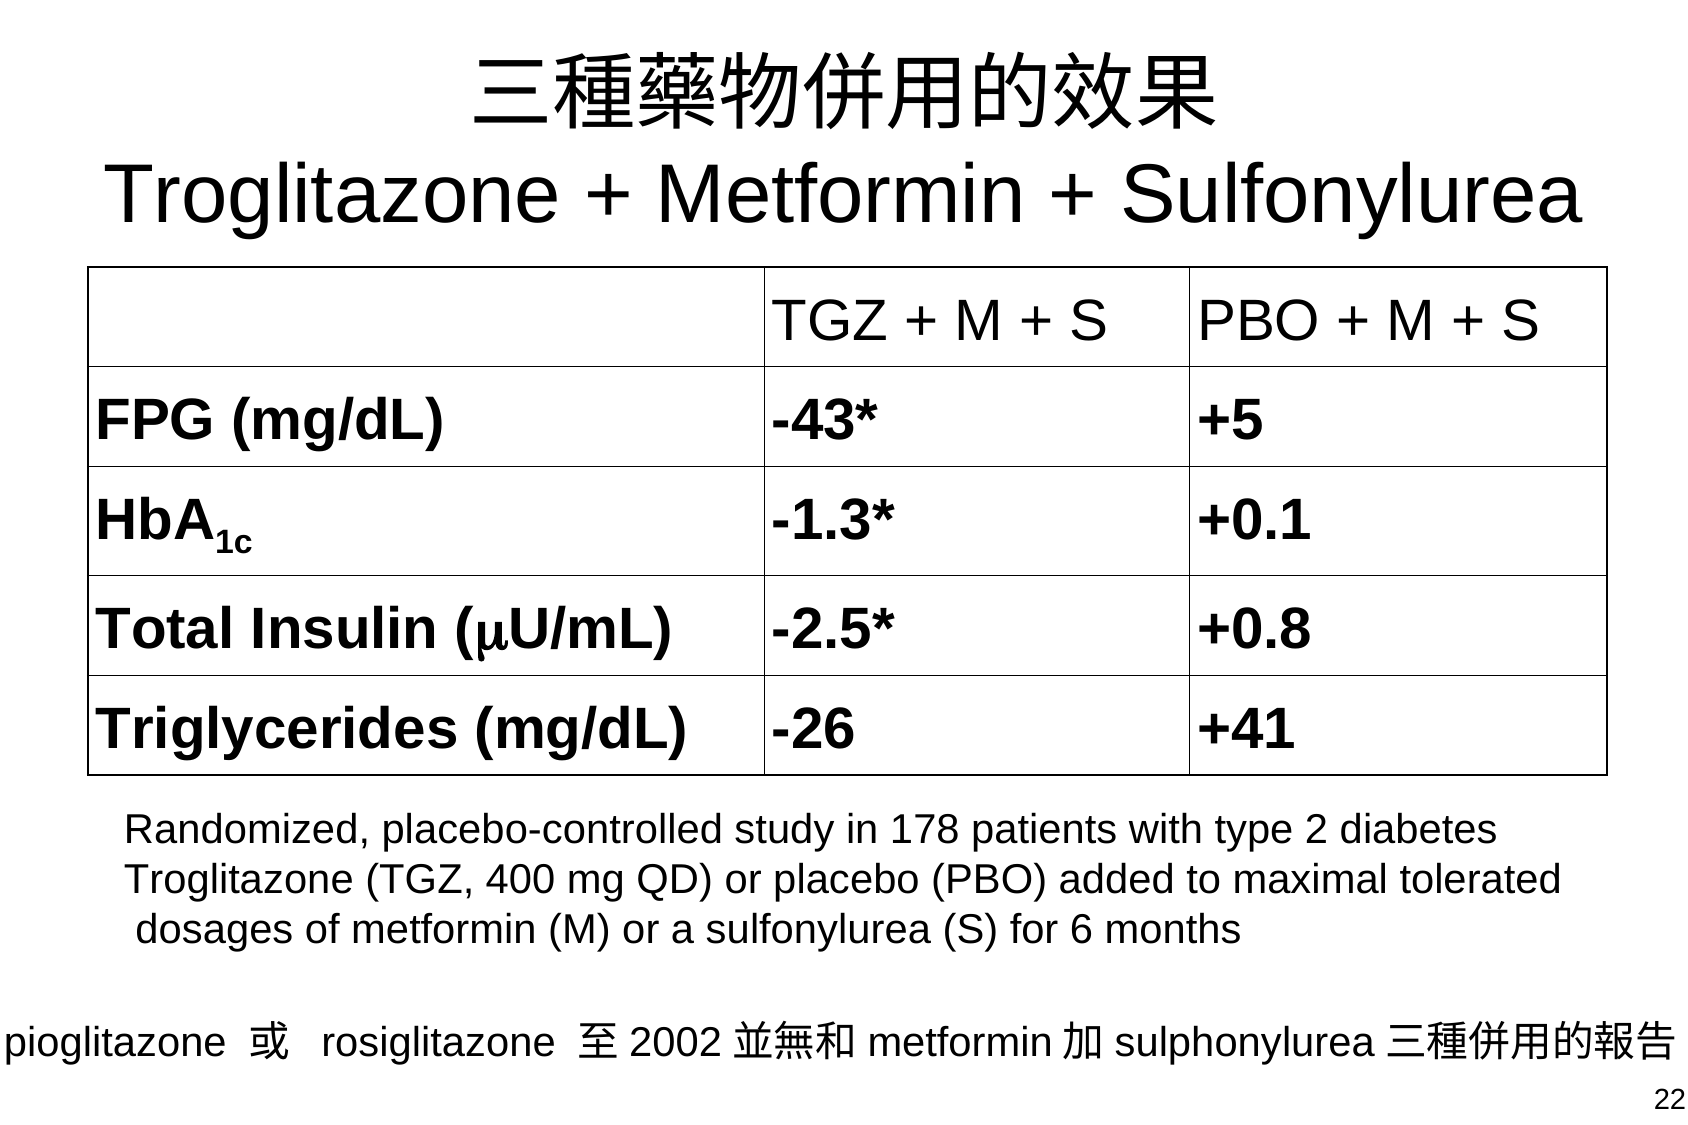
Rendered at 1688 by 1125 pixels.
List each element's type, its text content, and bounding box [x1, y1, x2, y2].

table_cell +5 [1190, 367, 1606, 466]
table_cell HbA1c [89, 467, 764, 575]
table_cell -43* [765, 367, 1189, 466]
table_cell -1.3* [765, 467, 1189, 575]
table_header [89, 268, 764, 366]
title 三種藥物併用的效果 Troglitazone + Metformin + Sulfonylurea [84, 45, 1604, 233]
table_cell +0.8 [1190, 576, 1606, 675]
table_header PBO + M + S [1190, 268, 1606, 366]
table_cell Total Insulin (U/mL) [89, 576, 764, 675]
table_cell -26 [765, 676, 1189, 774]
table_cell Triglycerides (mg/dL) [89, 676, 764, 774]
table_cell +41 [1190, 676, 1606, 774]
table_cell +0.1 [1190, 467, 1606, 575]
table_cell FPG (mg/dL) [89, 367, 764, 466]
table_cell -2.5* [765, 576, 1189, 675]
table_header TGZ + M + S [765, 268, 1189, 366]
text_box pioglitazone 或 rosiglitazone 至2002並無和metformin加sulphonylurea三種併用的報告 [0, 999, 1686, 1080]
text_box Randomized, placebo-controlled study in 178 patients with type 2 diabetes Troglitazone (TGZ, 400 mg QD) or placebo (PBO) added to maximal tolerated dosages of metformin (M) or a sulfonylurea (S) for 6 months [116, 786, 1571, 999]
